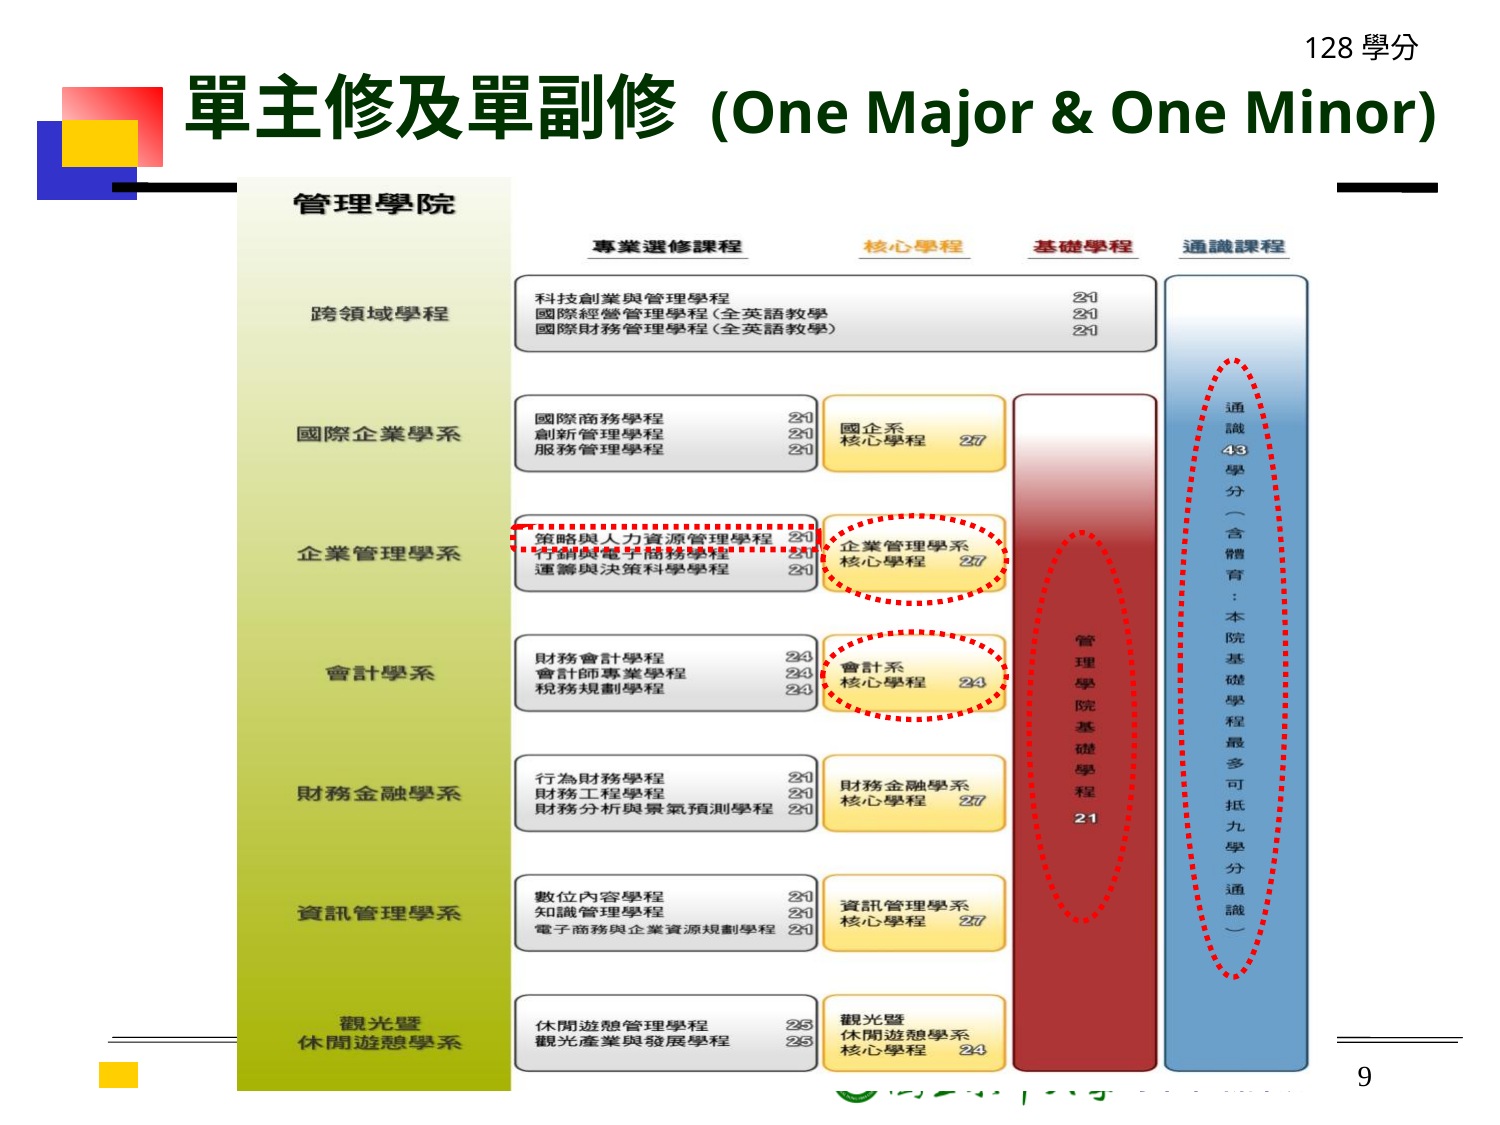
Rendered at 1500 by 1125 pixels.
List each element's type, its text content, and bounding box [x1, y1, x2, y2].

picture [237, 177, 1337, 1091]
text_box 128學分 [1288, 21, 1430, 73]
text_box 單主修及單副修 (One Major & One Minor) [168, 55, 1460, 155]
text_box 9 [1342, 1050, 1468, 1101]
